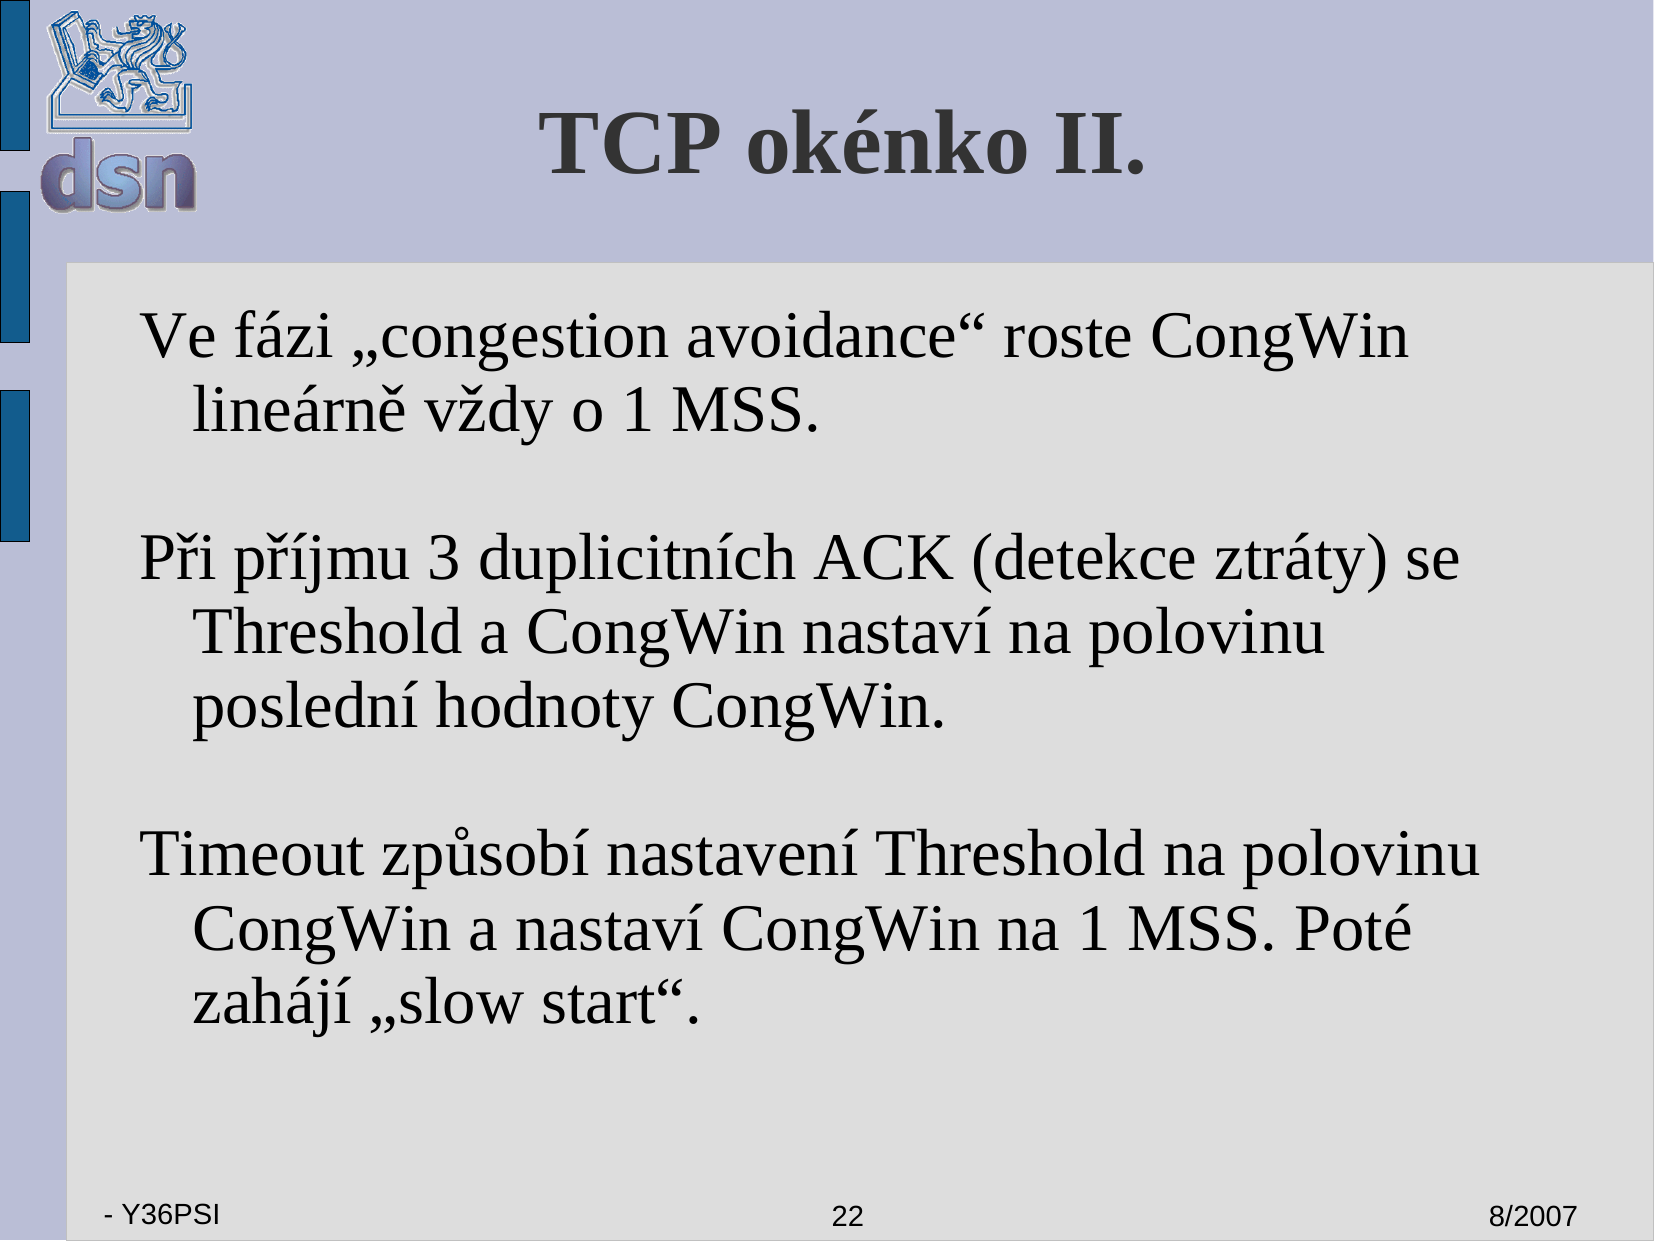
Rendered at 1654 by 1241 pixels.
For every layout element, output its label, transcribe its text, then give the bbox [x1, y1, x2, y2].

title TCP okénko II. [210, 38, 1478, 247]
picture [10, 10, 223, 230]
list Ve fázi „congestion avoidance“ roste CongWin lineárně vždy o 1 MSS. Při příjmu 3 duplicitních ACK (detekce ztráty) se Threshold a CongWin nastaví na polovinu poslední hodnoty CongWin. Timeout způsobí nastavení Threshold na polovinu CongWin a nastaví CongWin na 1 MSS. Poté zahájí „slow start“. [121, 297, 1534, 1126]
